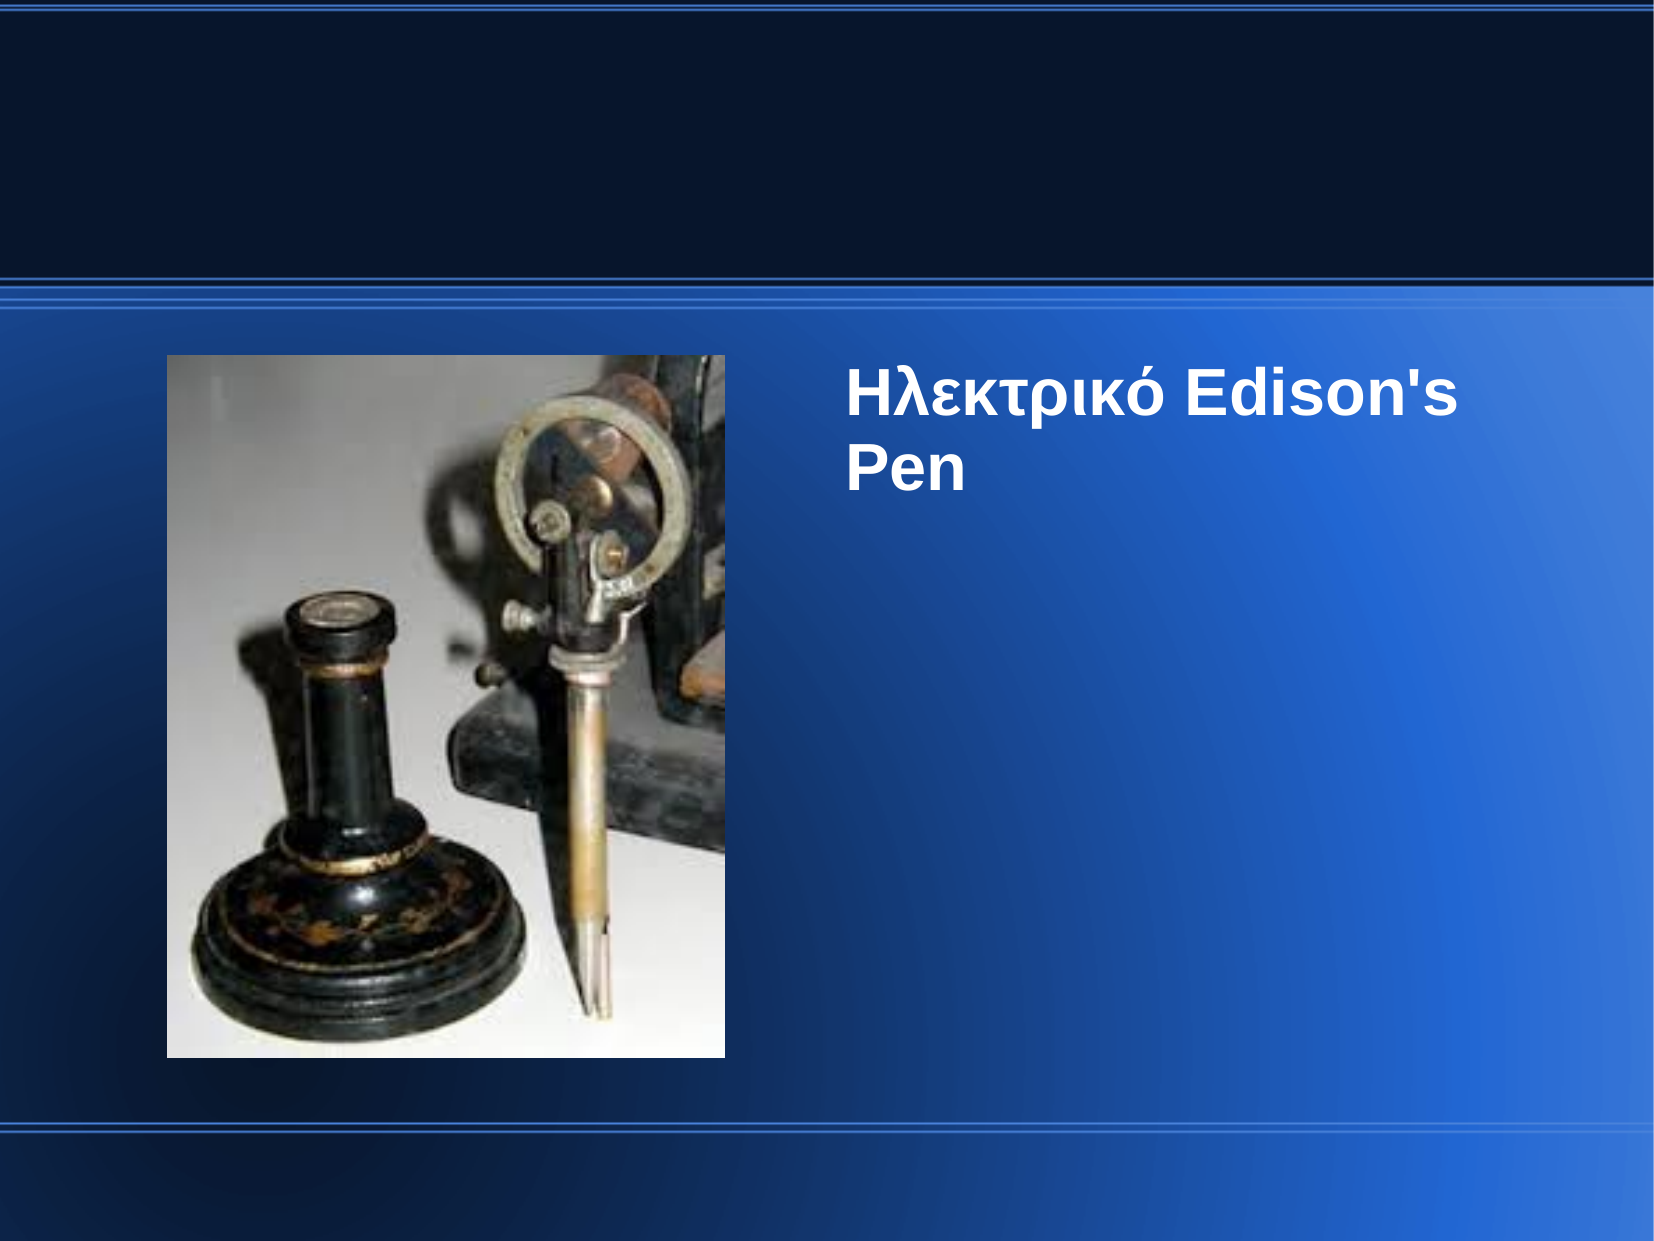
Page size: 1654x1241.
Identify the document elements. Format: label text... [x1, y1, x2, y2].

picture [0, 0, 1654, 1241]
list Ηλεκτρικό Edison's Pen [845, 355, 1572, 1058]
